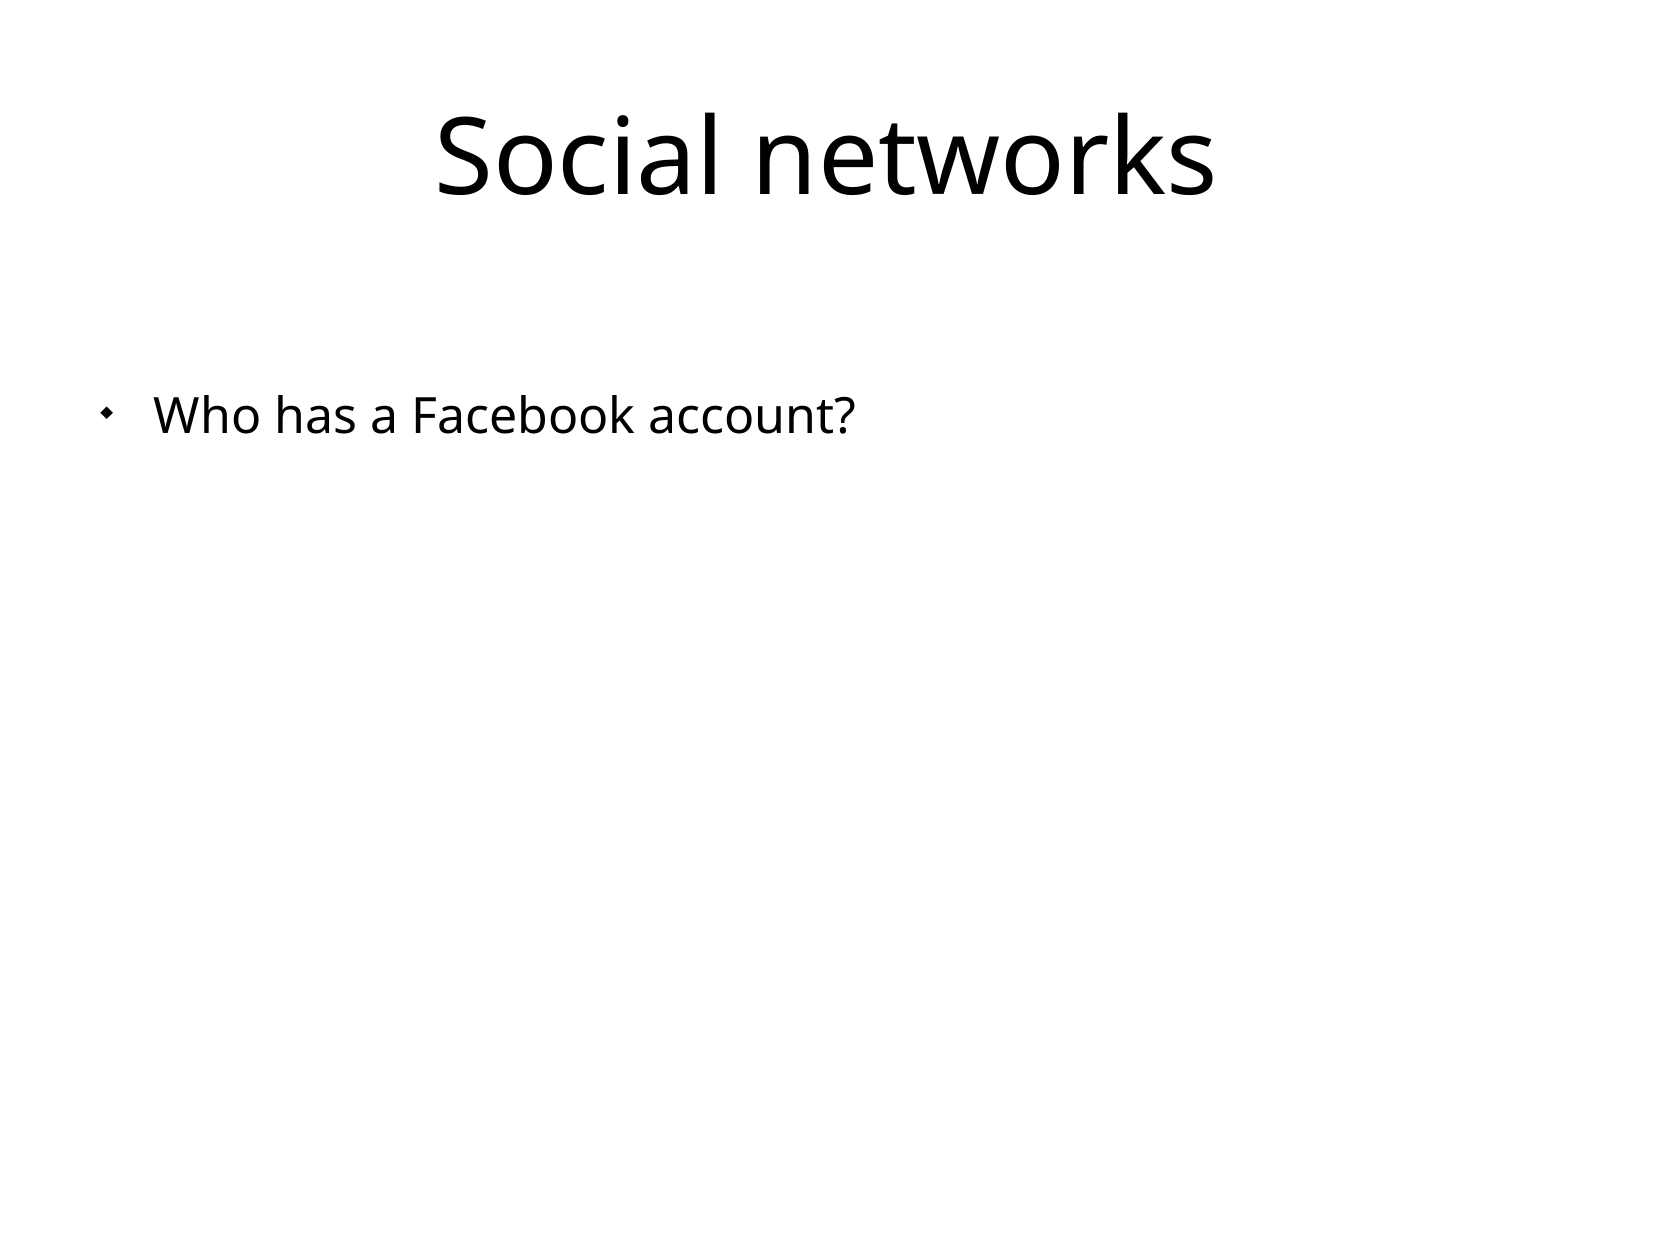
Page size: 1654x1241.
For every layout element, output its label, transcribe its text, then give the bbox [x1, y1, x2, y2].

title Social networks [82, 49, 1571, 257]
list Who has a Facebook account? [82, 290, 1538, 1010]
